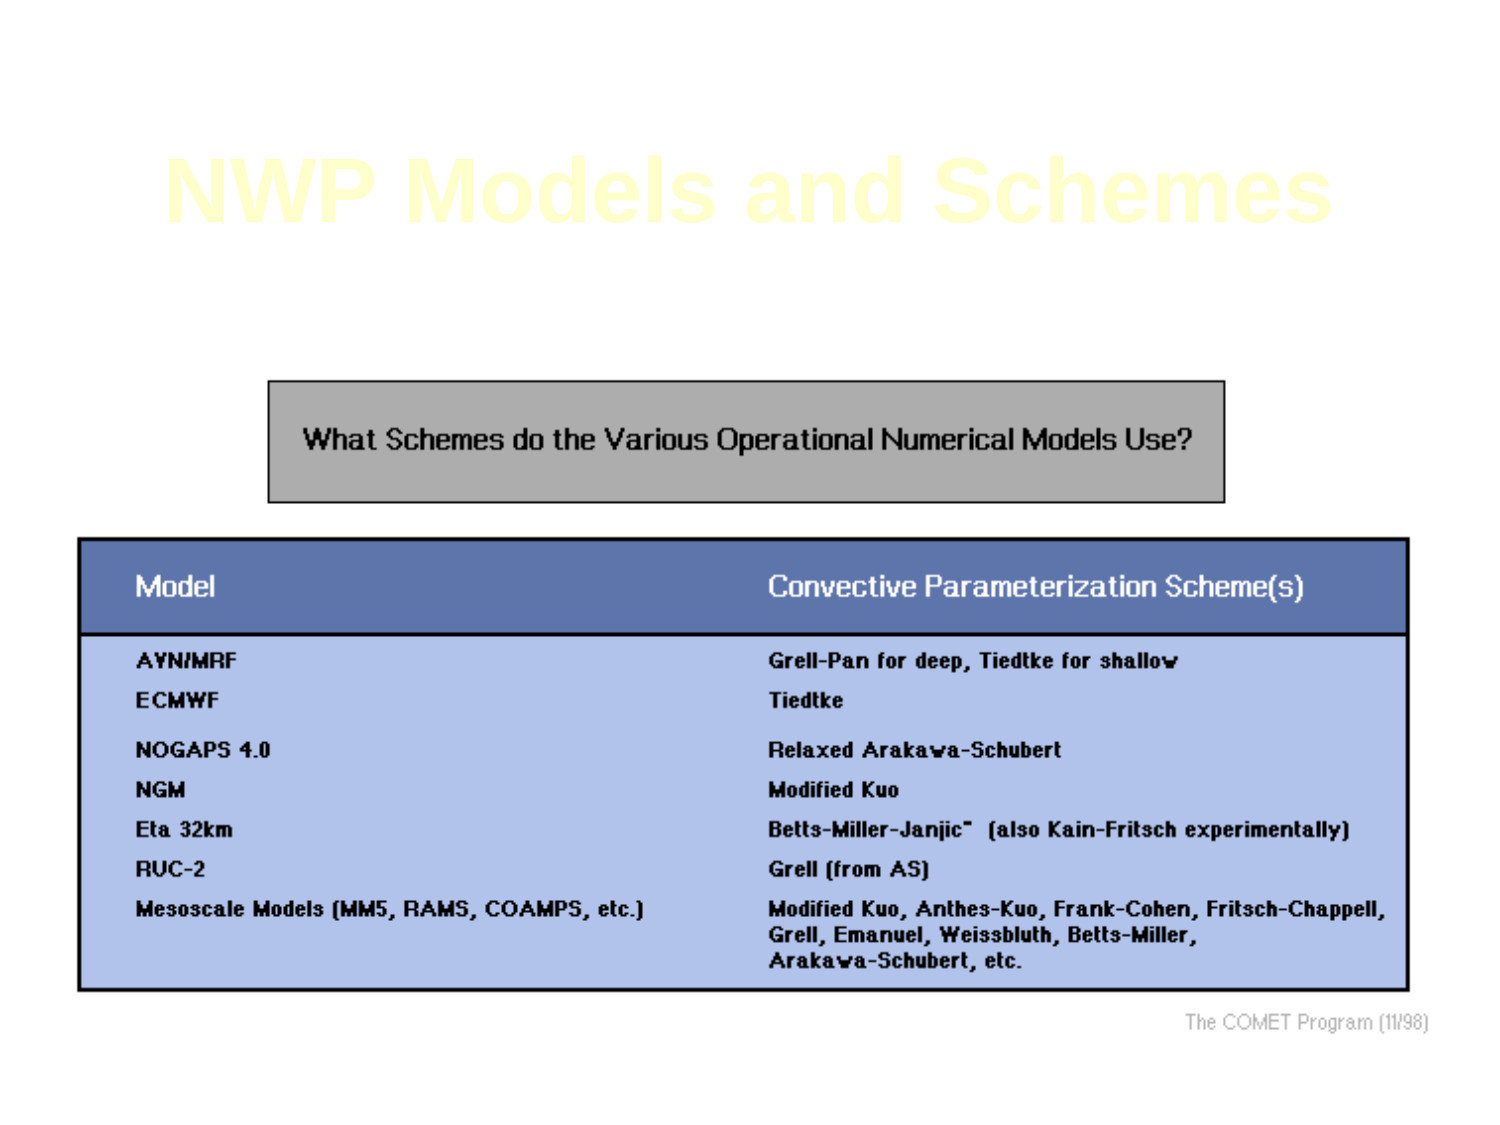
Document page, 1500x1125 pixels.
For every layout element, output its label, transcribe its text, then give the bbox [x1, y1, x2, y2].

title NWP Models and Schemes [112, 62, 1388, 250]
picture [50, 349, 1438, 1044]
